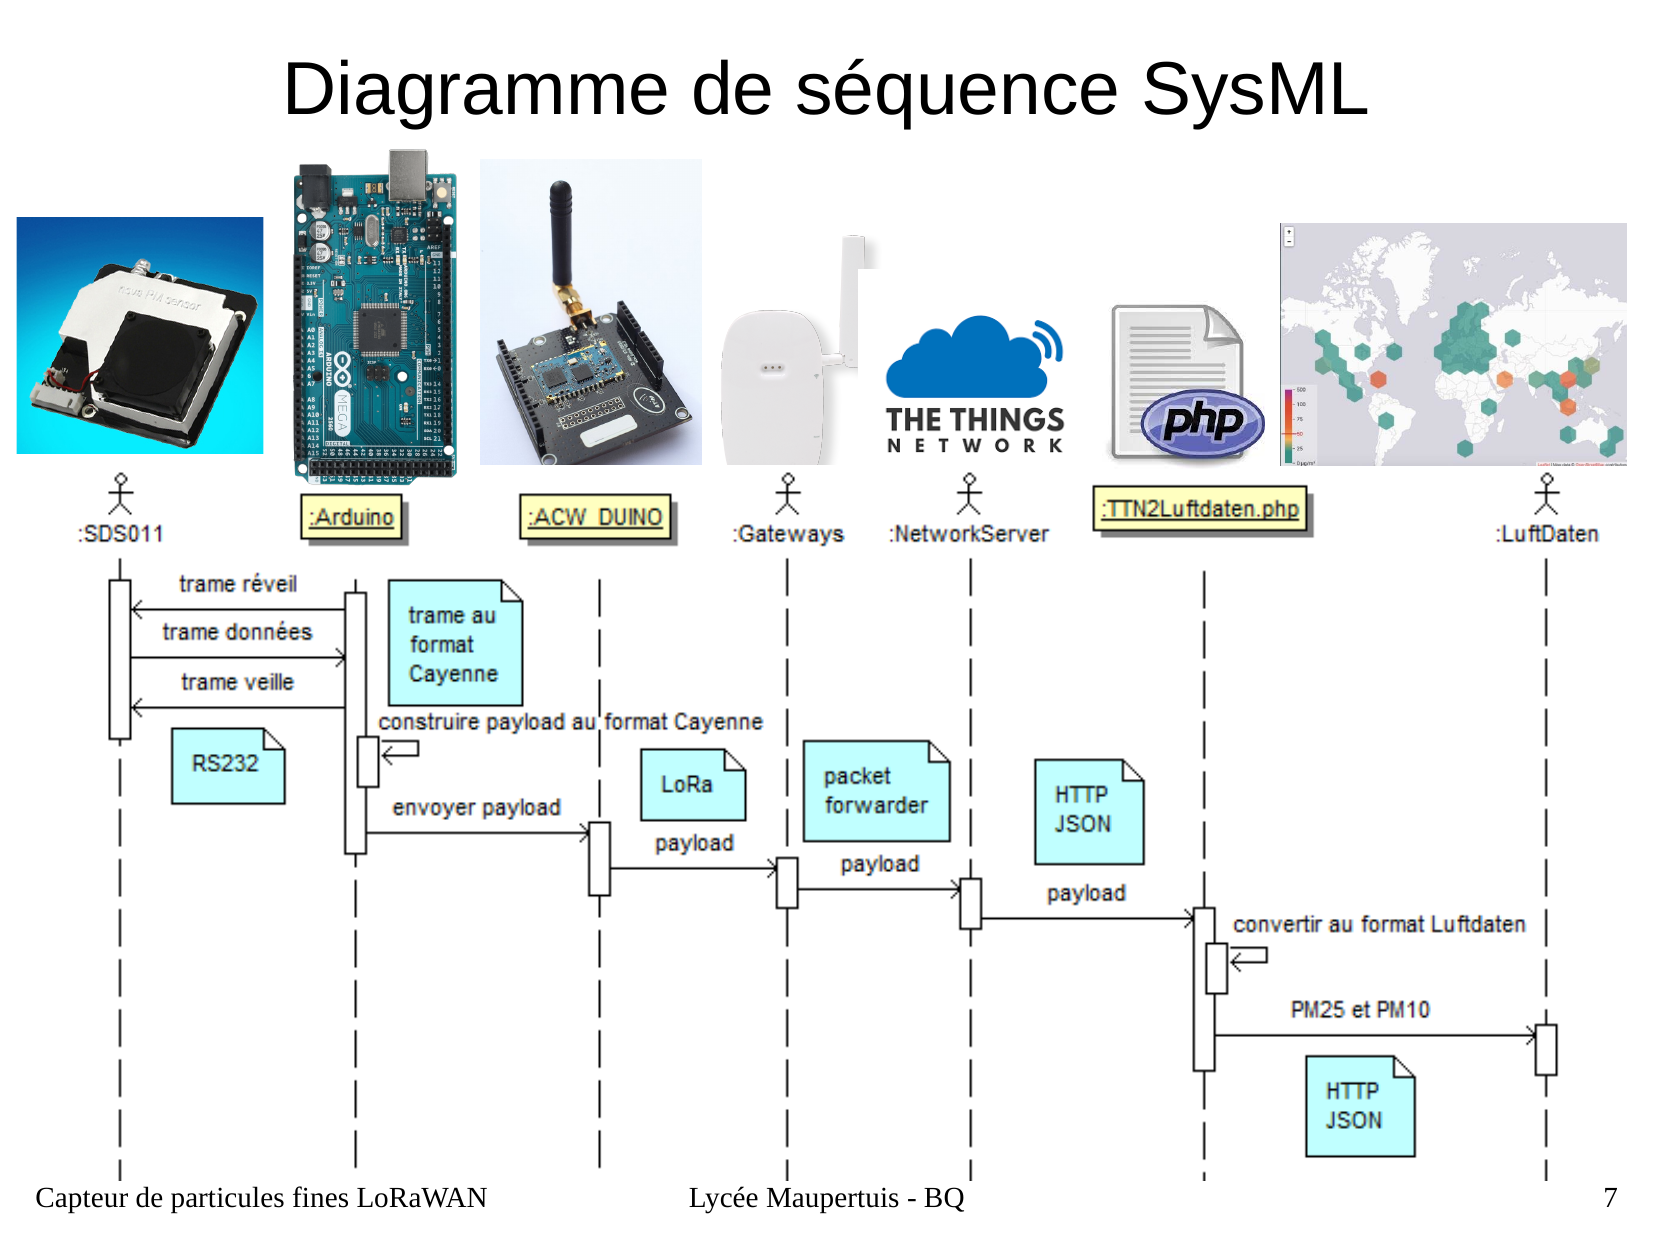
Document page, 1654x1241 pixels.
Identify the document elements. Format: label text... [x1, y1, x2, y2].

picture [9, 146, 1627, 1181]
title Diagramme de séquence SysML [35, 35, 1619, 142]
picture [16, 217, 264, 454]
